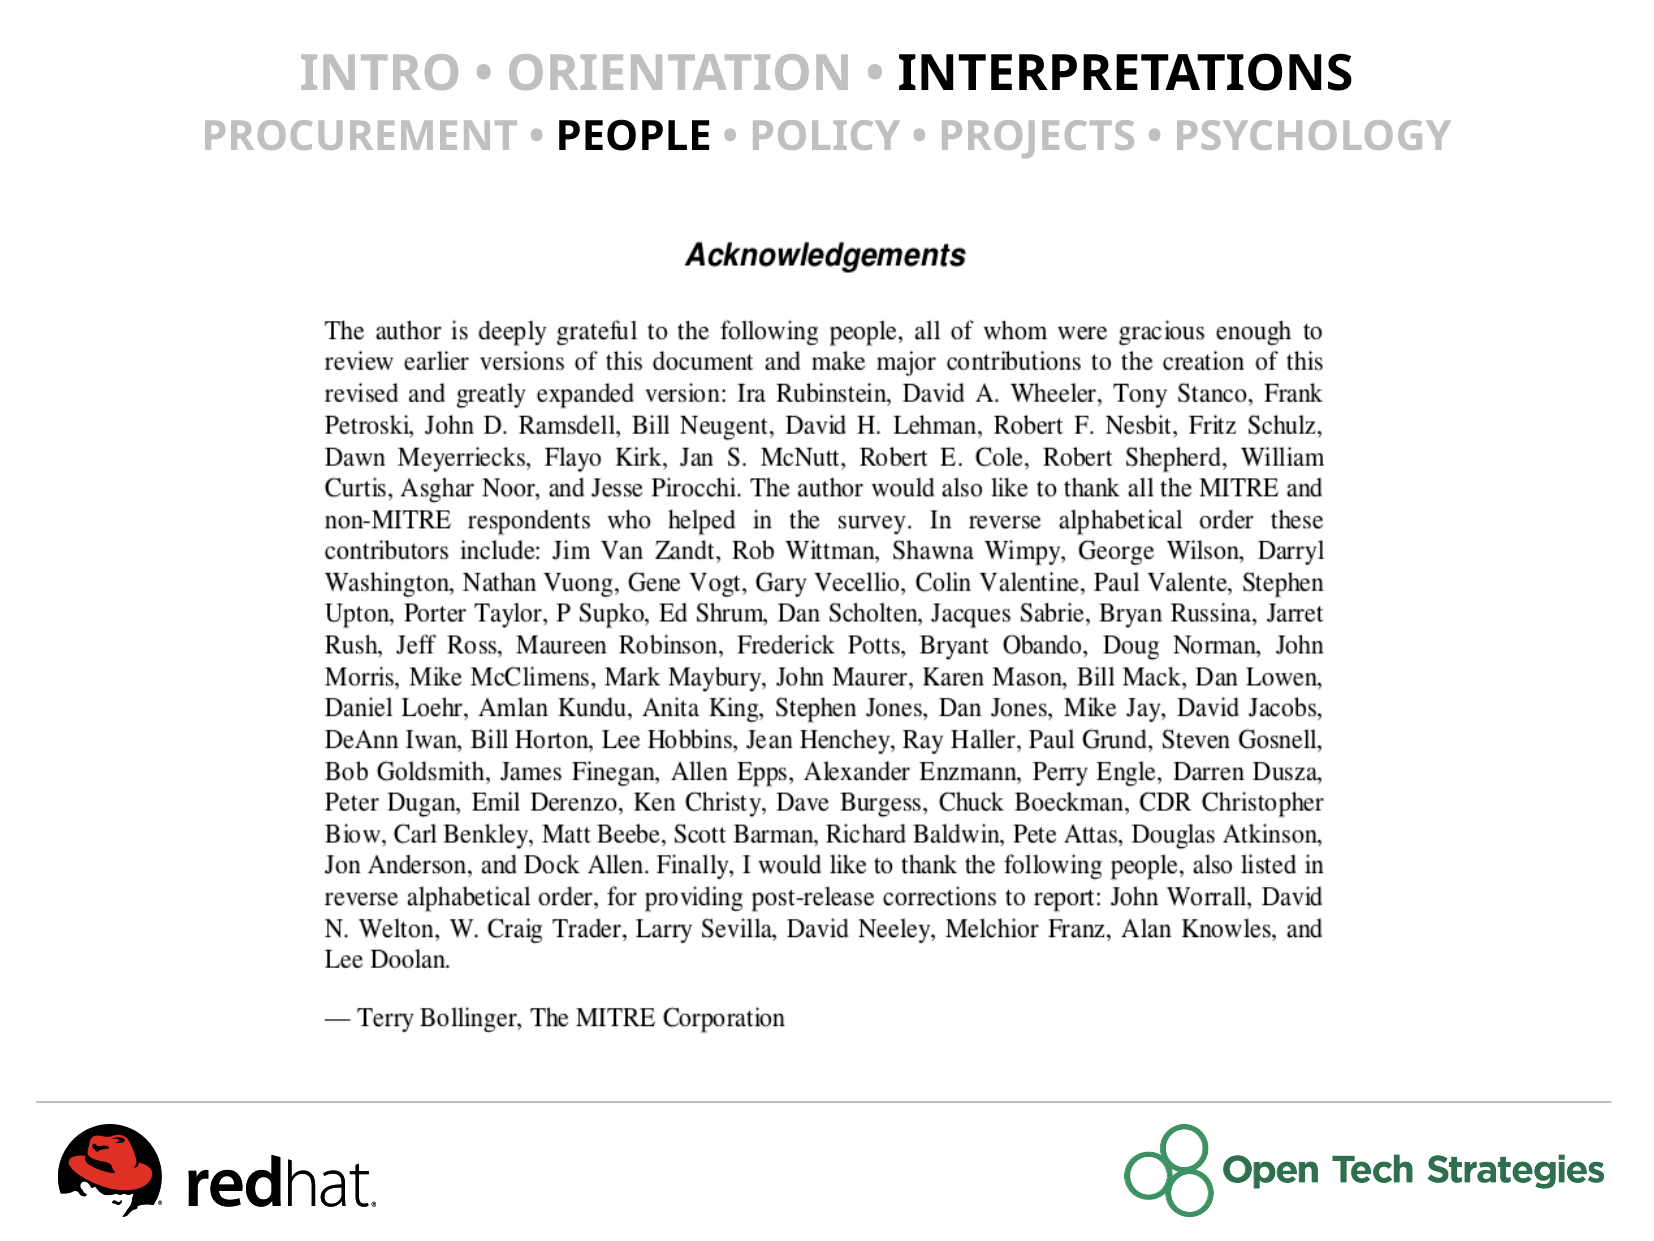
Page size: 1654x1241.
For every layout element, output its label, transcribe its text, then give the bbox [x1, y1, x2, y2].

title INTRO • ORIENTATION • INTERPRETATIONS PROCUREMENT • PEOPLE • POLICY • PROJECTS • PSYCHOLOGY [82, 0, 1571, 204]
picture [278, 231, 1375, 1057]
picture [1124, 1124, 1604, 1217]
picture [58, 1124, 376, 1217]
